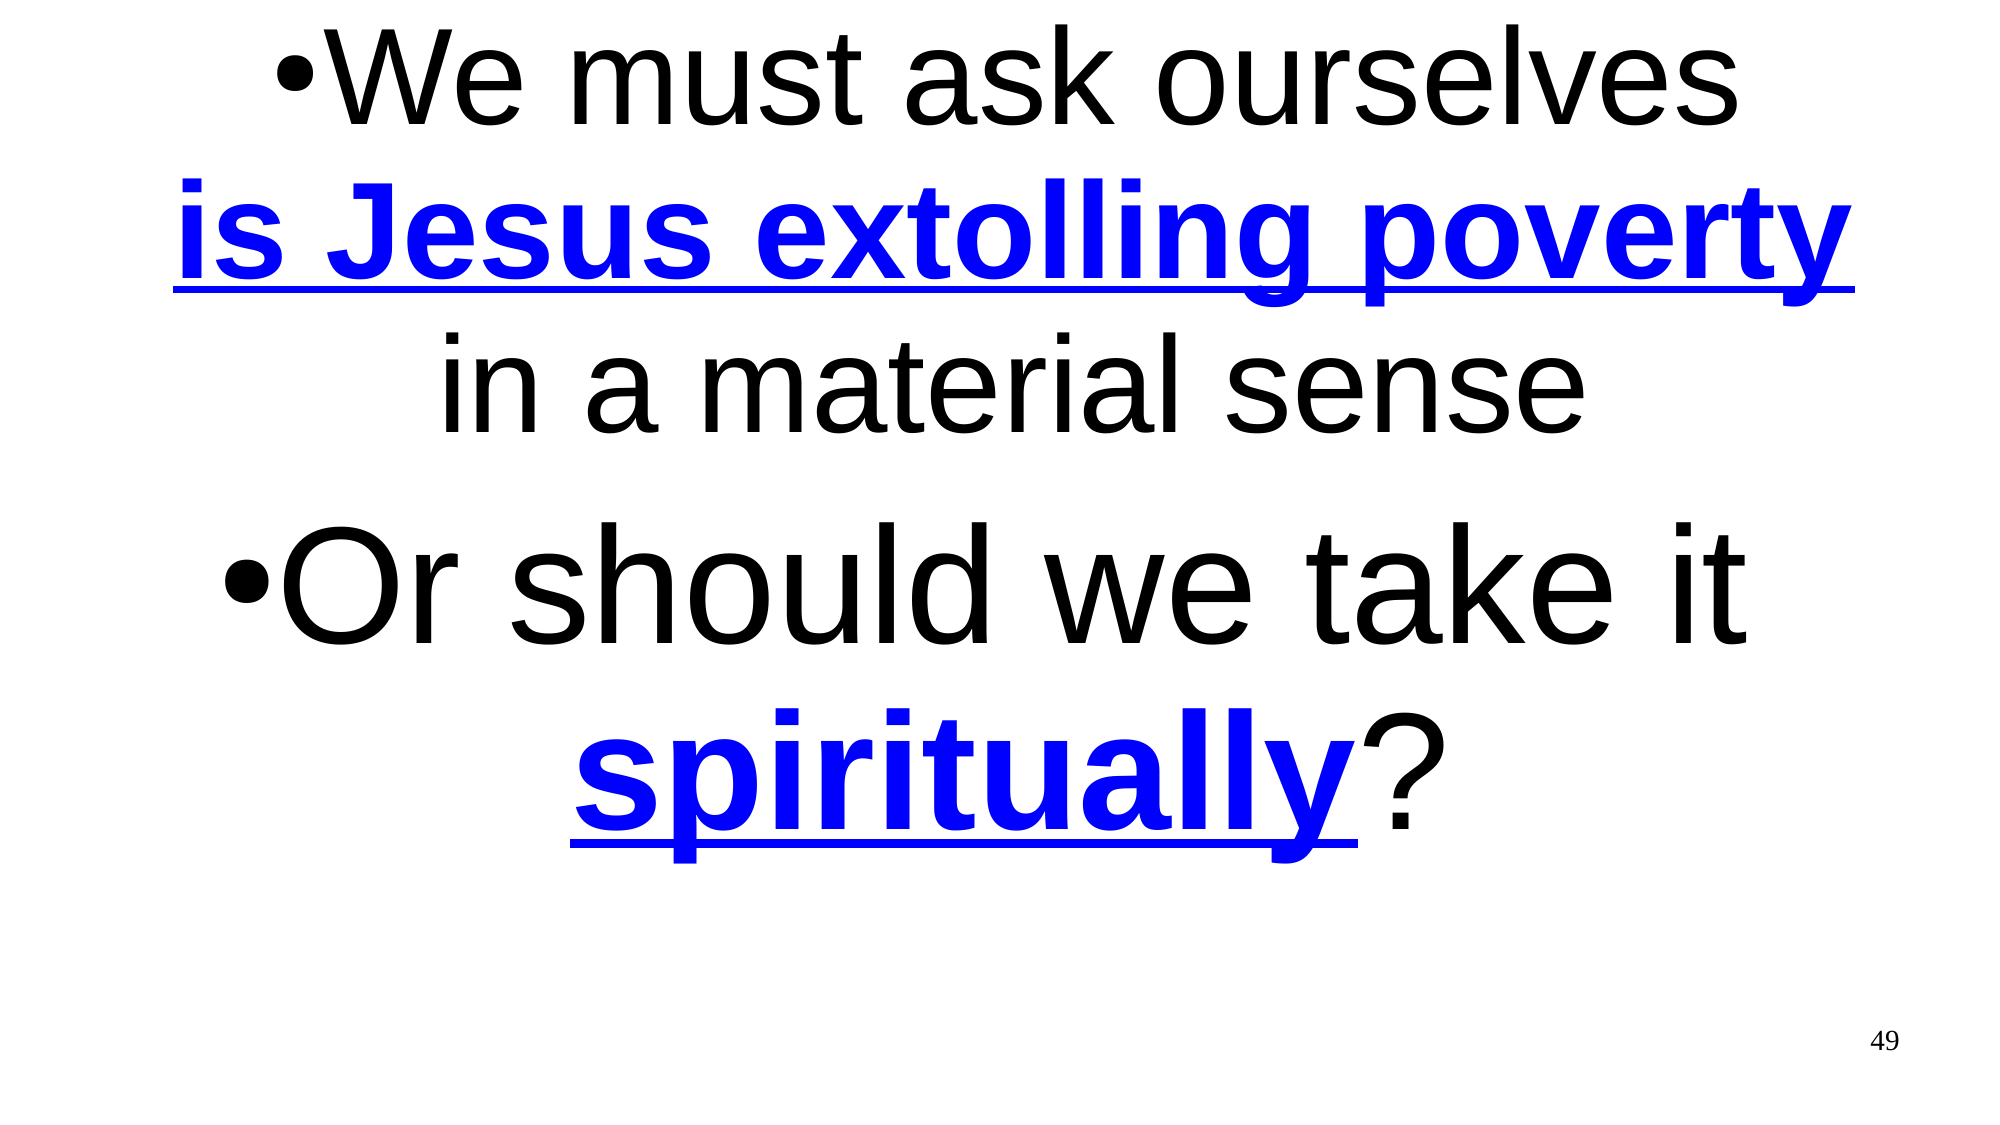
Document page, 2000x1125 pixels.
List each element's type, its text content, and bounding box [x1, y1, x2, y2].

list We must ask ourselves is Jesus extolling poverty in a material sense Or should we take it spiritually? [0, 0, 1996, 1123]
